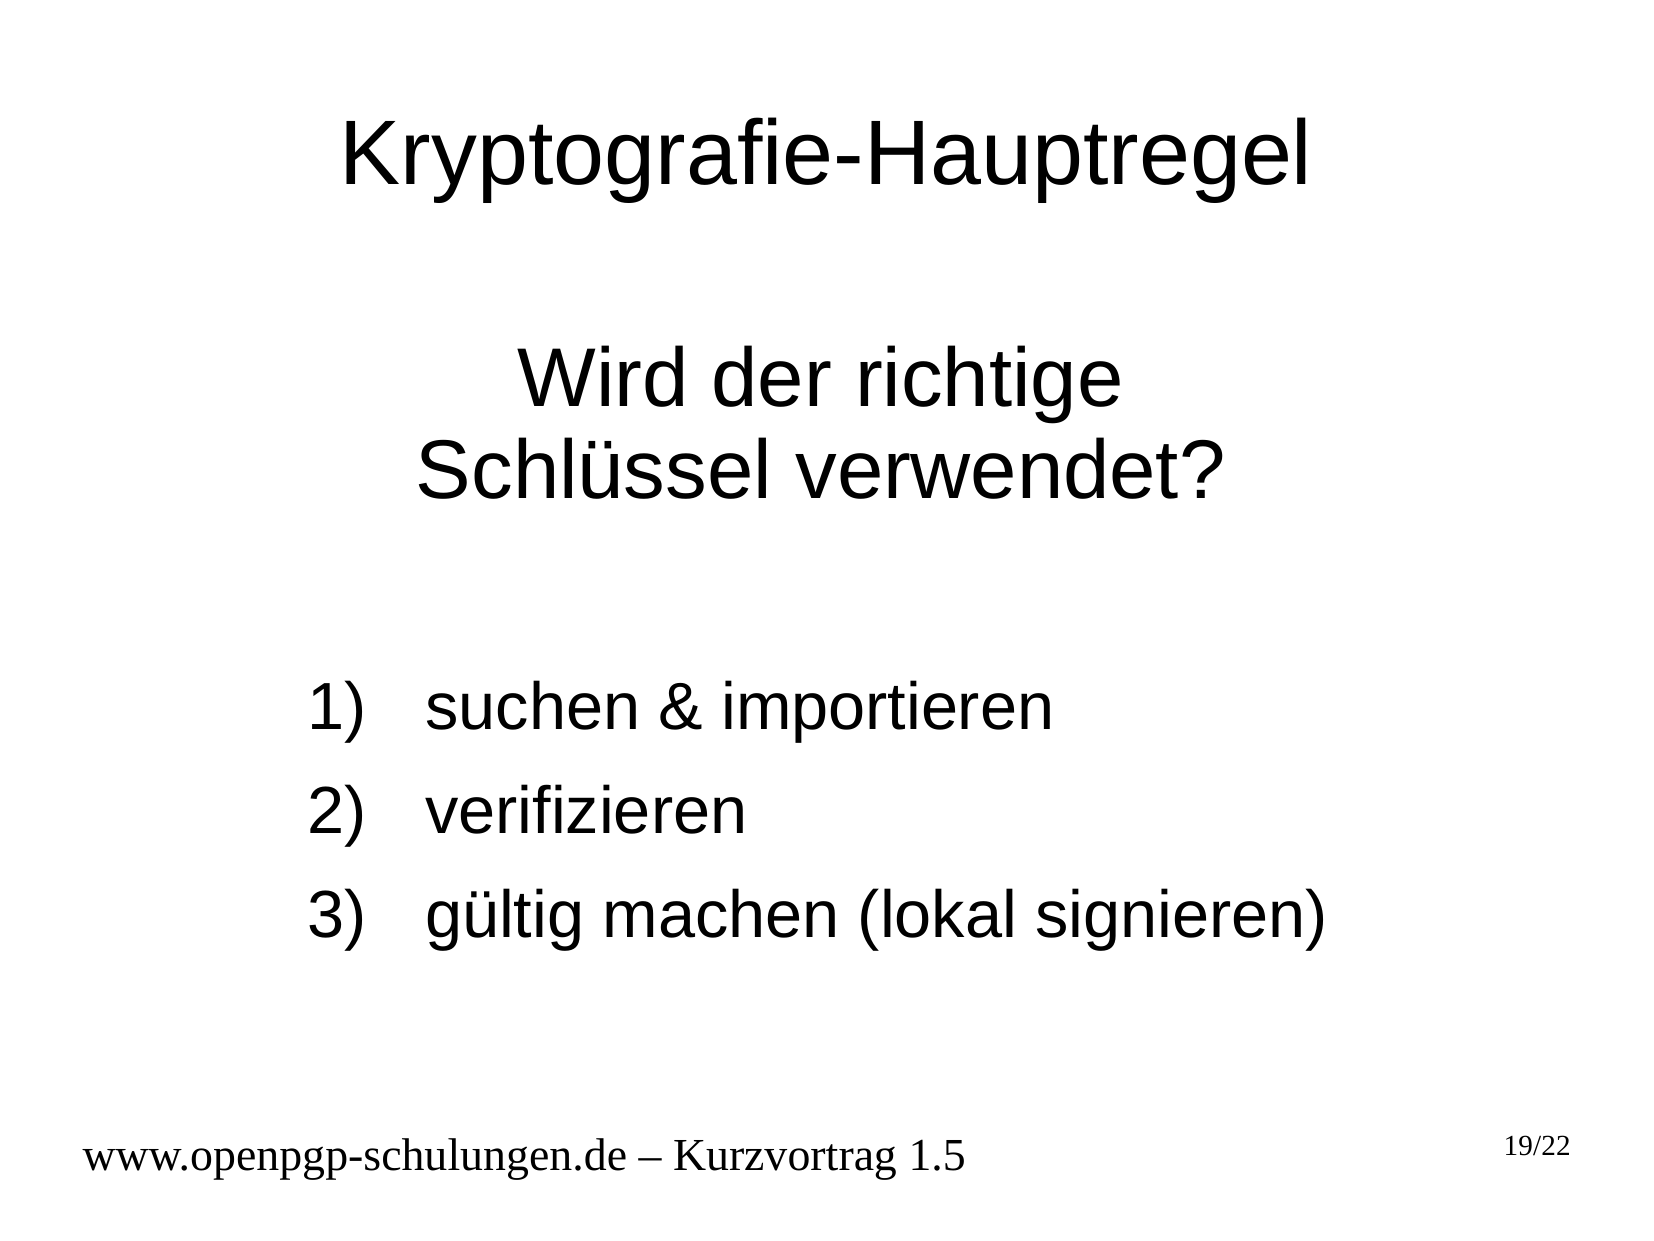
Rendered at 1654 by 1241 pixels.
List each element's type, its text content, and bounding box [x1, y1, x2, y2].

title Kryptografie-Hauptregel [82, 49, 1571, 257]
list Wird der richtige Schlüssel verwendet? suchen & importieren verifizieren gültig machen (lokal signieren) [248, 330, 1394, 1010]
